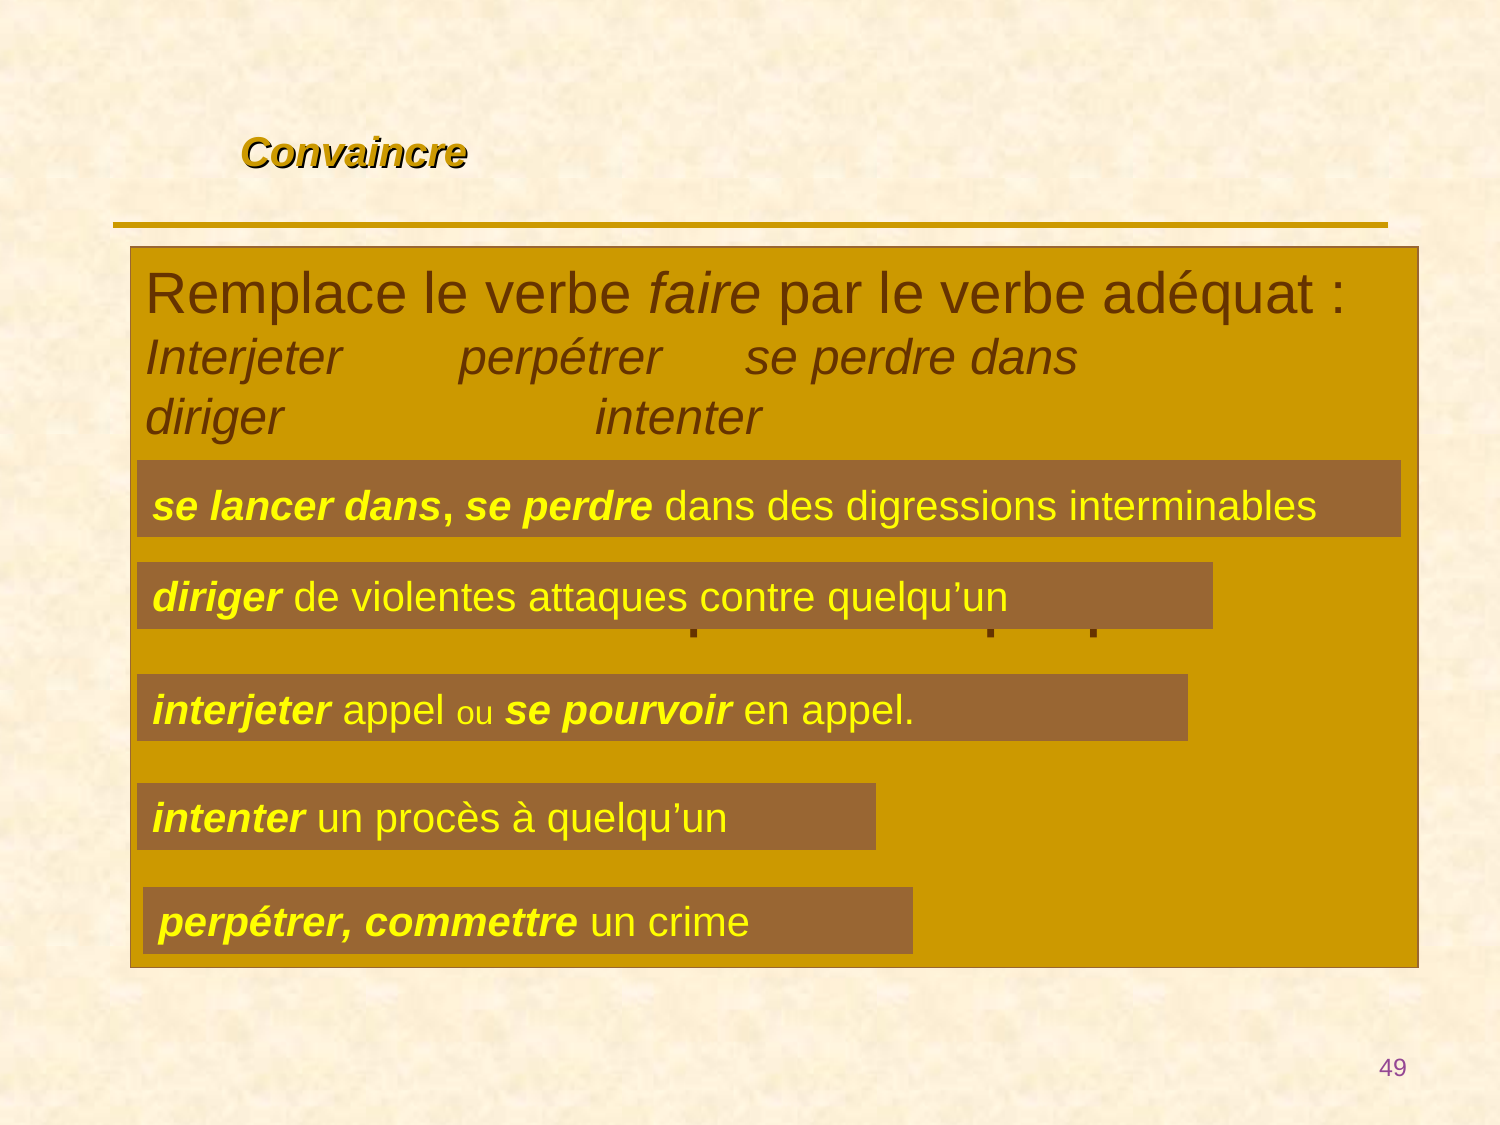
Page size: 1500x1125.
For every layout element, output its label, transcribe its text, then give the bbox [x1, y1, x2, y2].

text_box Remplace le verbe faire par le verbe adéquat : Interjeter perpétrer se perdre dans diriger intenter Faire des digressions interminables Faire de violentes attaques contre quelqu’un Faire appel à une juridiction supérieure. Faire un procès à quelqu’un Faire un crime [130, 247, 1419, 968]
picture [0, 0, 1500, 1125]
text_box intenter un procès à quelqu’un [137, 783, 876, 849]
text_box diriger de violentes attaques contre quelqu’un [137, 562, 1213, 628]
text_box perpétrer, commettre un crime [143, 887, 913, 953]
text_box interjeter appel ou se pourvoir en appel. [137, 675, 1188, 741]
text_box Convaincre [225, 116, 483, 183]
text_box se lancer dans, se perdre dans des digressions interminables [137, 460, 1401, 537]
